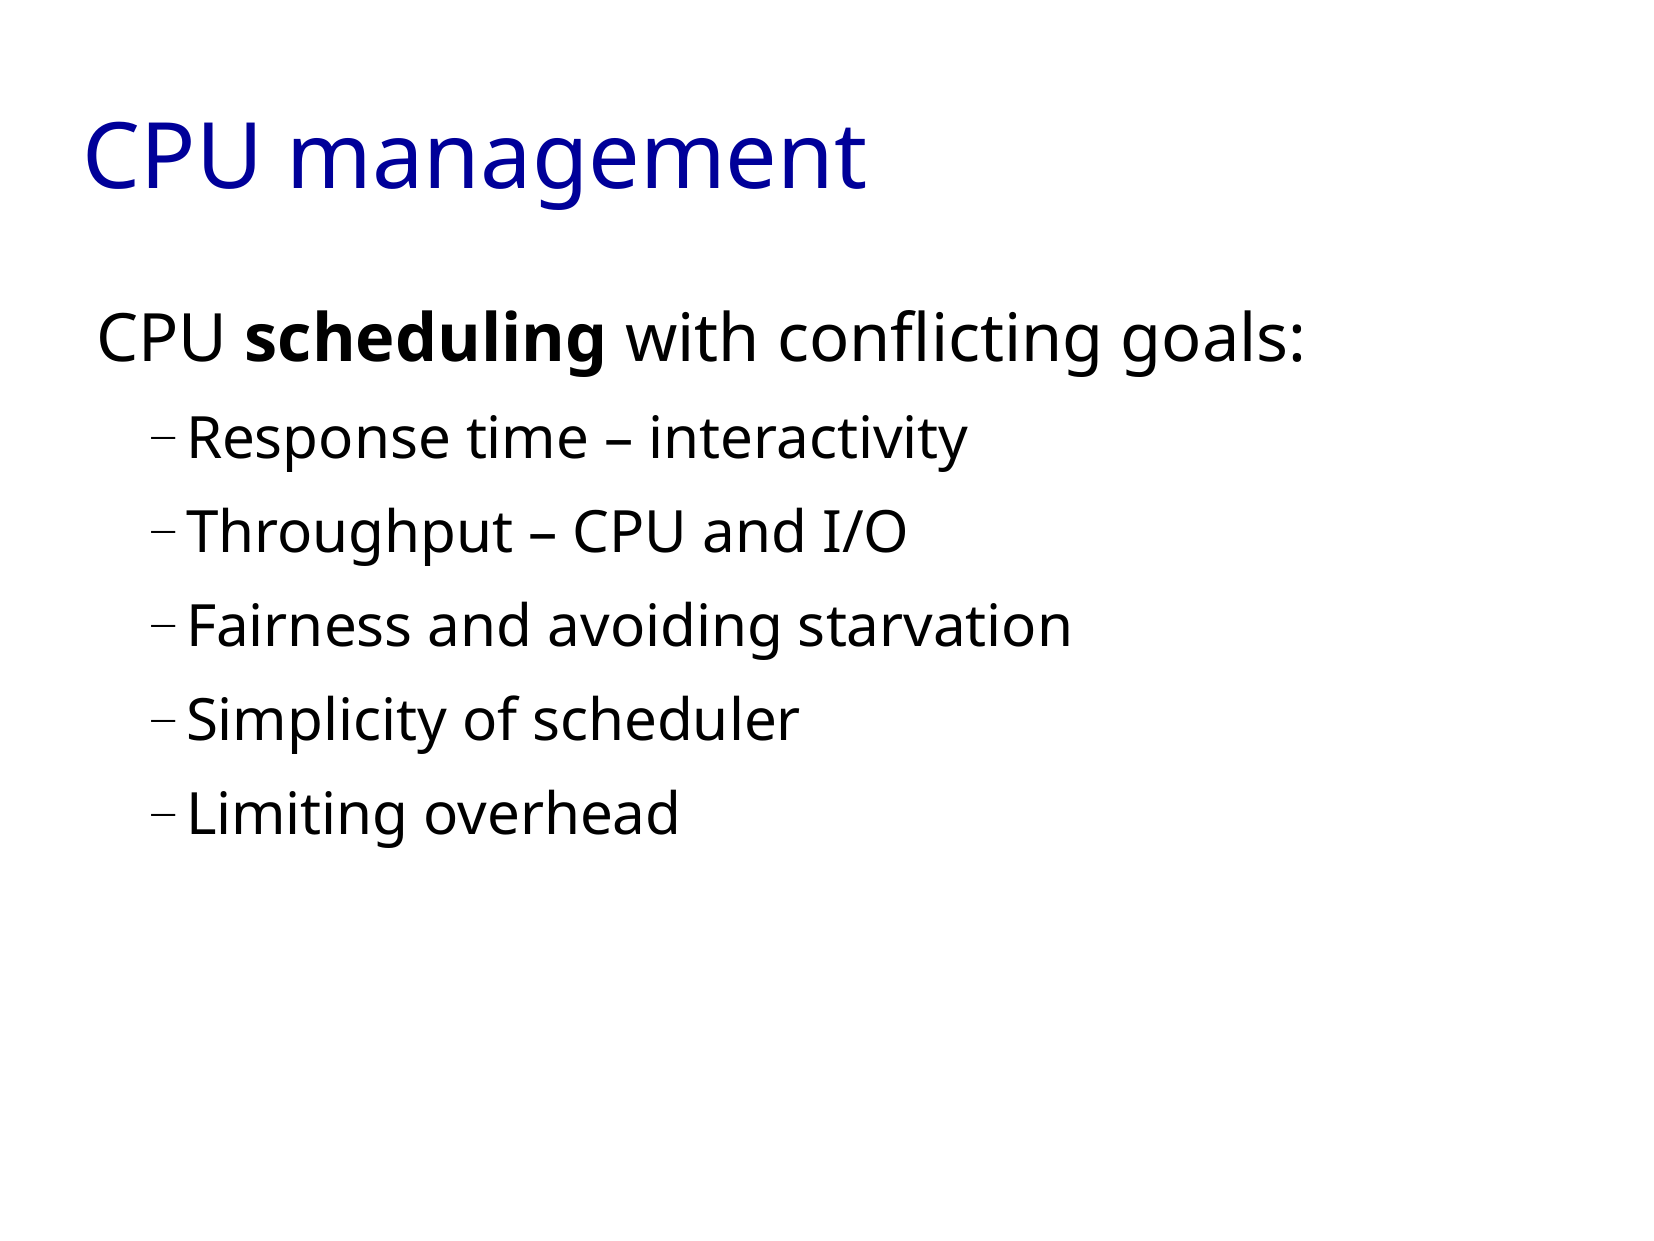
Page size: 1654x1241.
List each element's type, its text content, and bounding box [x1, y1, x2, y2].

list CPU scheduling with conflicting goals: Response time – interactivity Throughput – CPU and I/O Fairness and avoiding starvation Simplicity of scheduler Limiting overhead [60, 290, 1571, 1096]
title CPU management [82, 49, 1571, 257]
